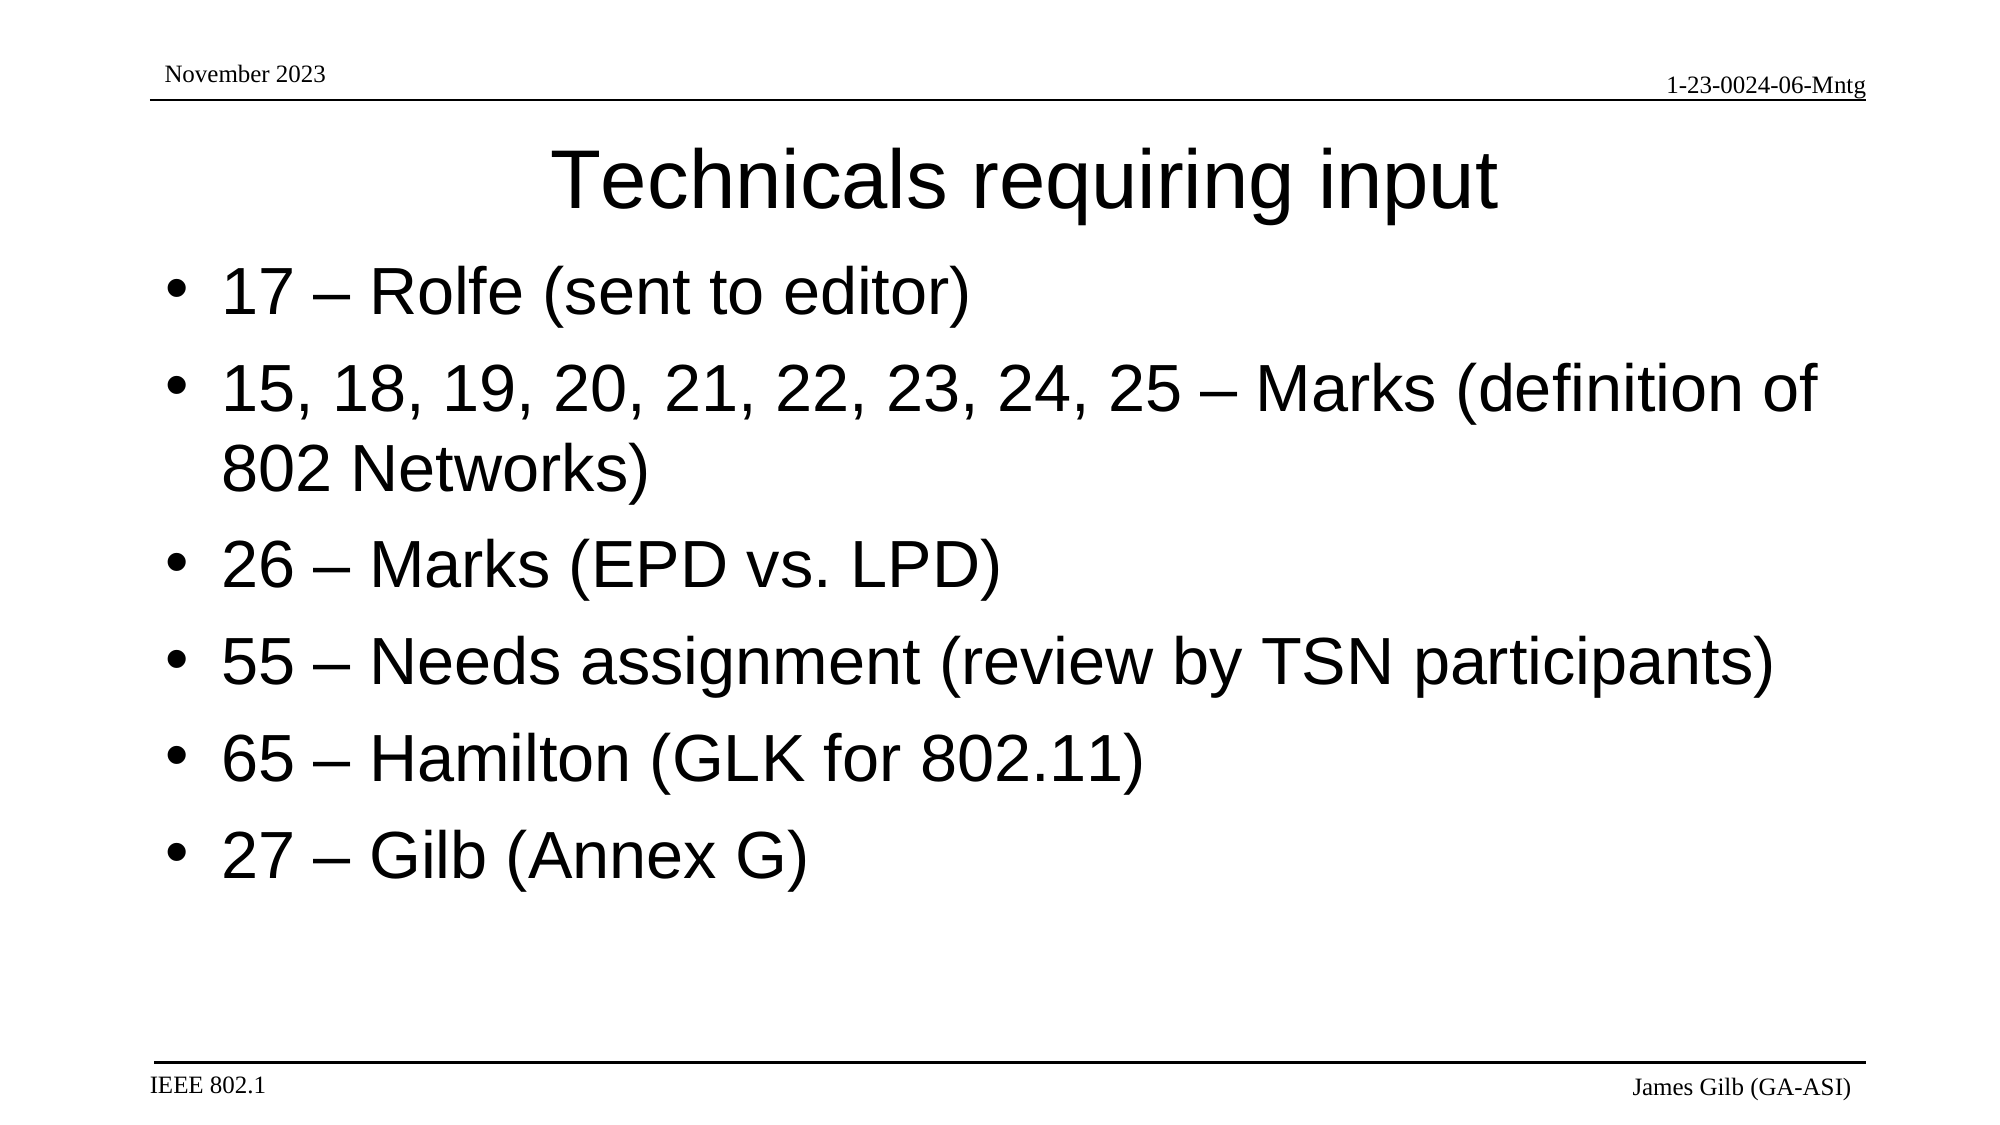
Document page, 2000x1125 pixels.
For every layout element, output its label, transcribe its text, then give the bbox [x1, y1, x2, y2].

title Technicals requiring input [149, 112, 1900, 238]
list 17 – Rolfe (sent to editor) 15, 18, 19, 20, 21, 22, 23, 24, 25 – Marks (definition of 802 Networks) 26 – Marks (EPD vs. LPD) 55 – Needs assignment (review by TSN participants) 65 – Hamilton (GLK for 802.11) 27 – Gilb (Annex G) [150, 239, 1900, 1051]
